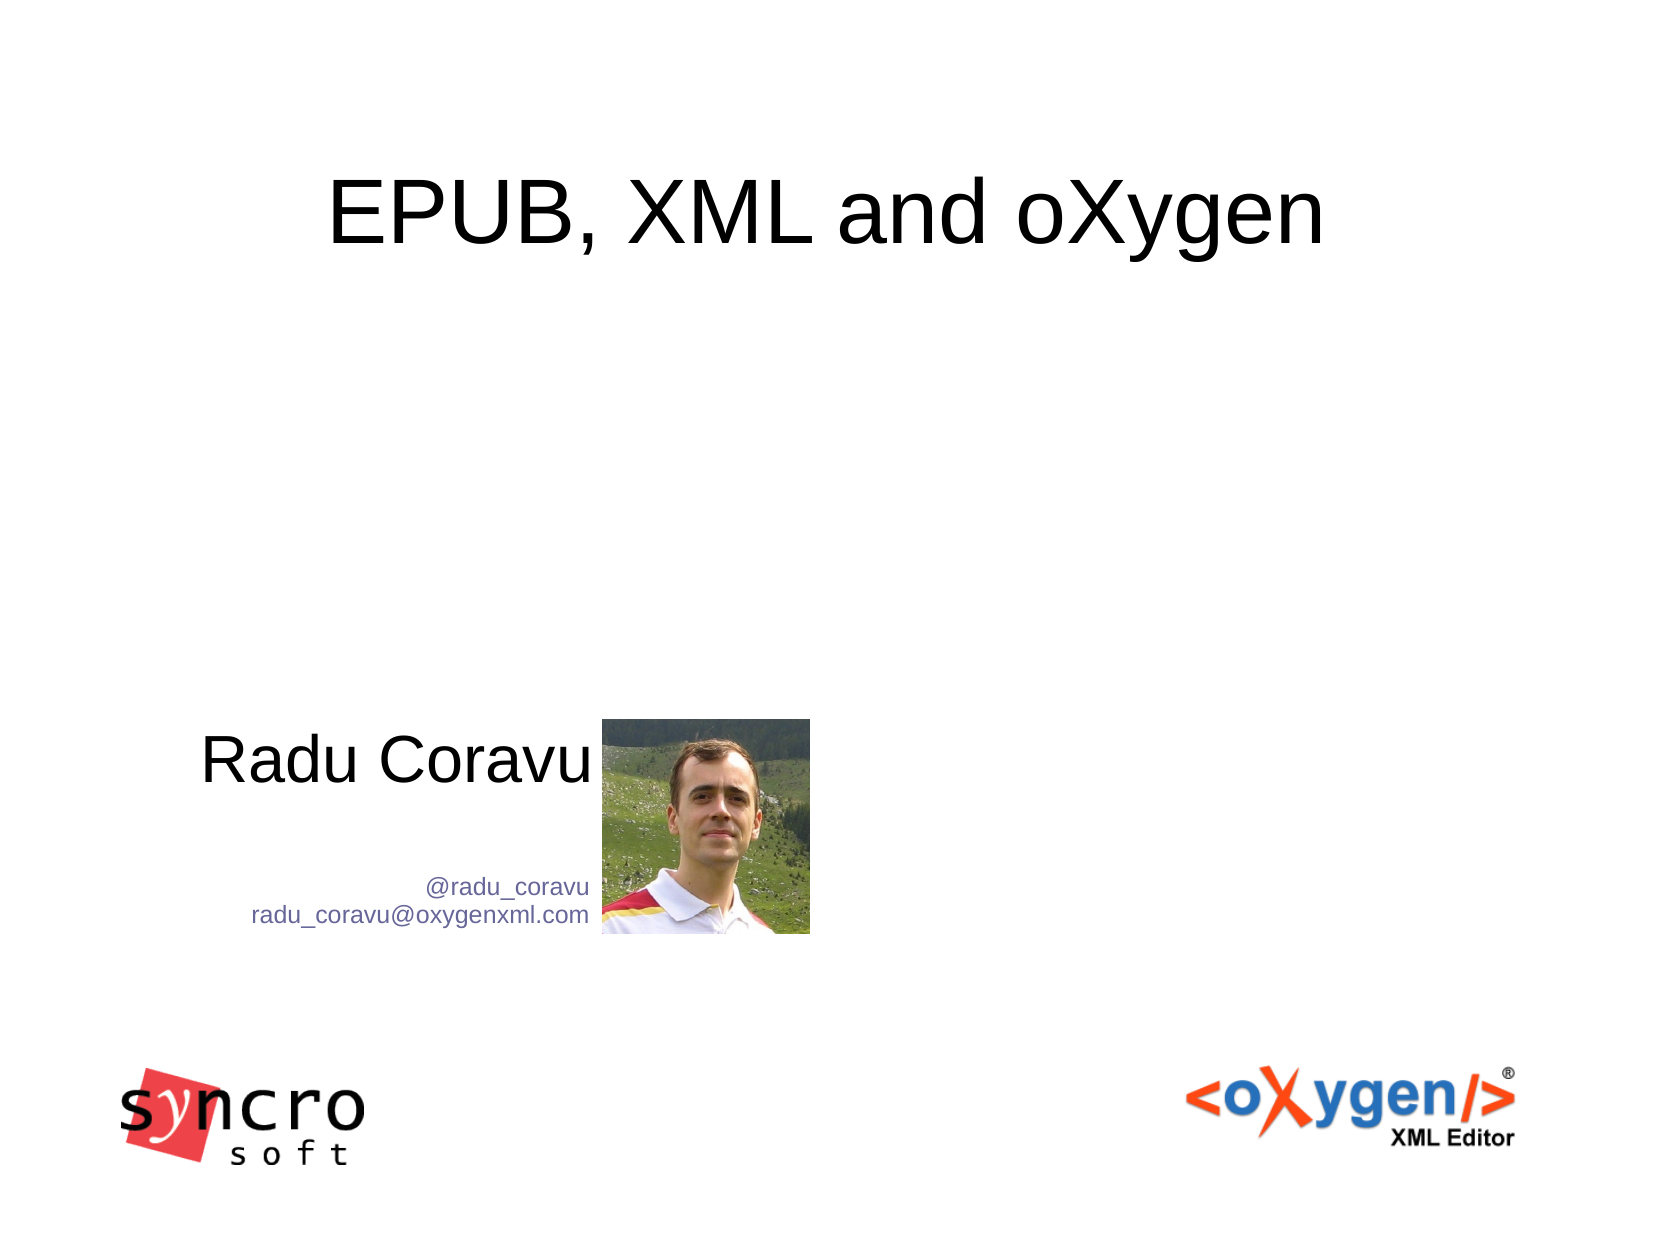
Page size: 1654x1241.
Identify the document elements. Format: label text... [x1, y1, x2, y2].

title EPUB, XML and oXygen [82, 108, 1571, 316]
picture [1168, 1048, 1533, 1165]
picture [602, 719, 810, 934]
text_box @radu_coravu radu_coravu@oxygenxml.com [219, 872, 591, 929]
text_box Radu Coravu [0, 721, 594, 797]
picture [121, 1068, 364, 1165]
